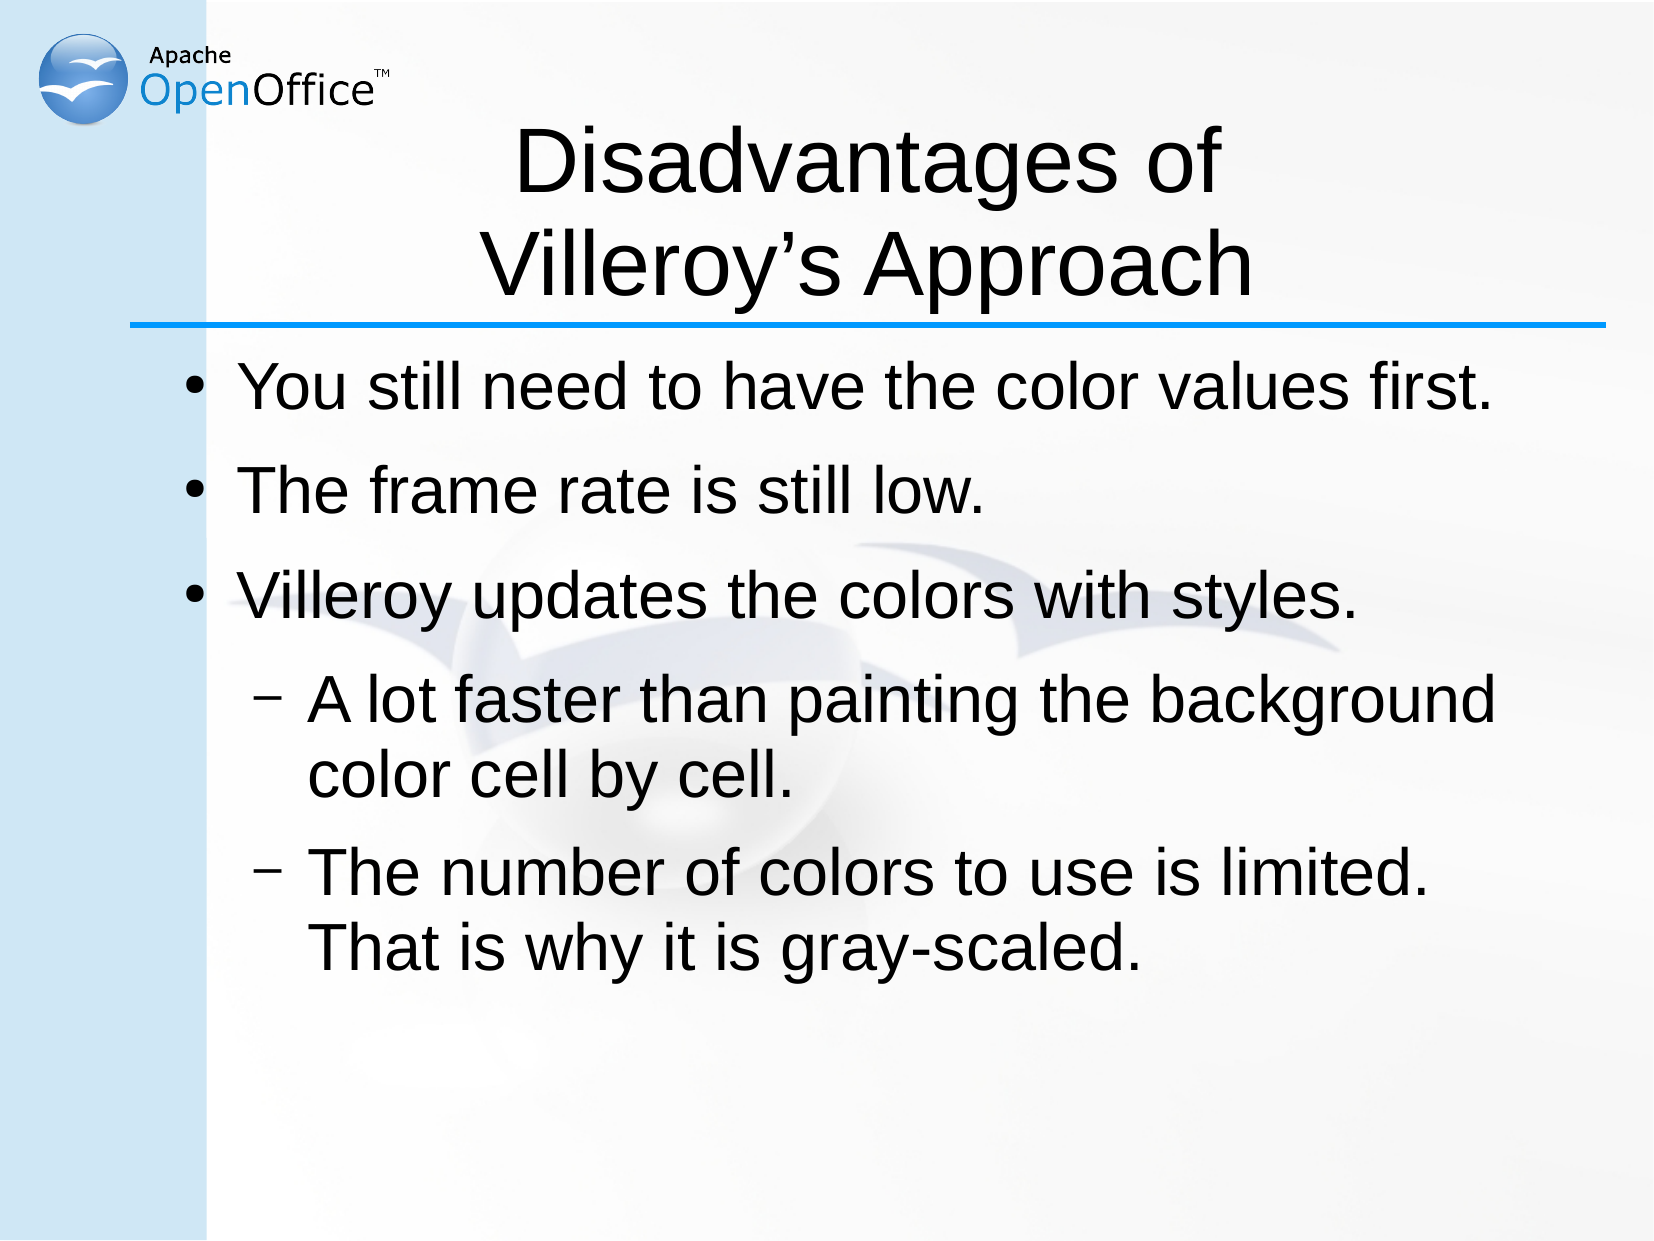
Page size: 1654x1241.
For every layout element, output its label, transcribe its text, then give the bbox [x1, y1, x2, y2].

picture [35, 2, 1654, 1241]
title Disadvantages of Villeroy’s Approach [165, 108, 1571, 316]
list You still need to have the color values first. The frame rate is still low. Villeroy updates the colors with styles. A lot faster than painting the background color cell by cell. The number of colors to use is limited. That is why it is gray-scaled. [165, 349, 1571, 1168]
